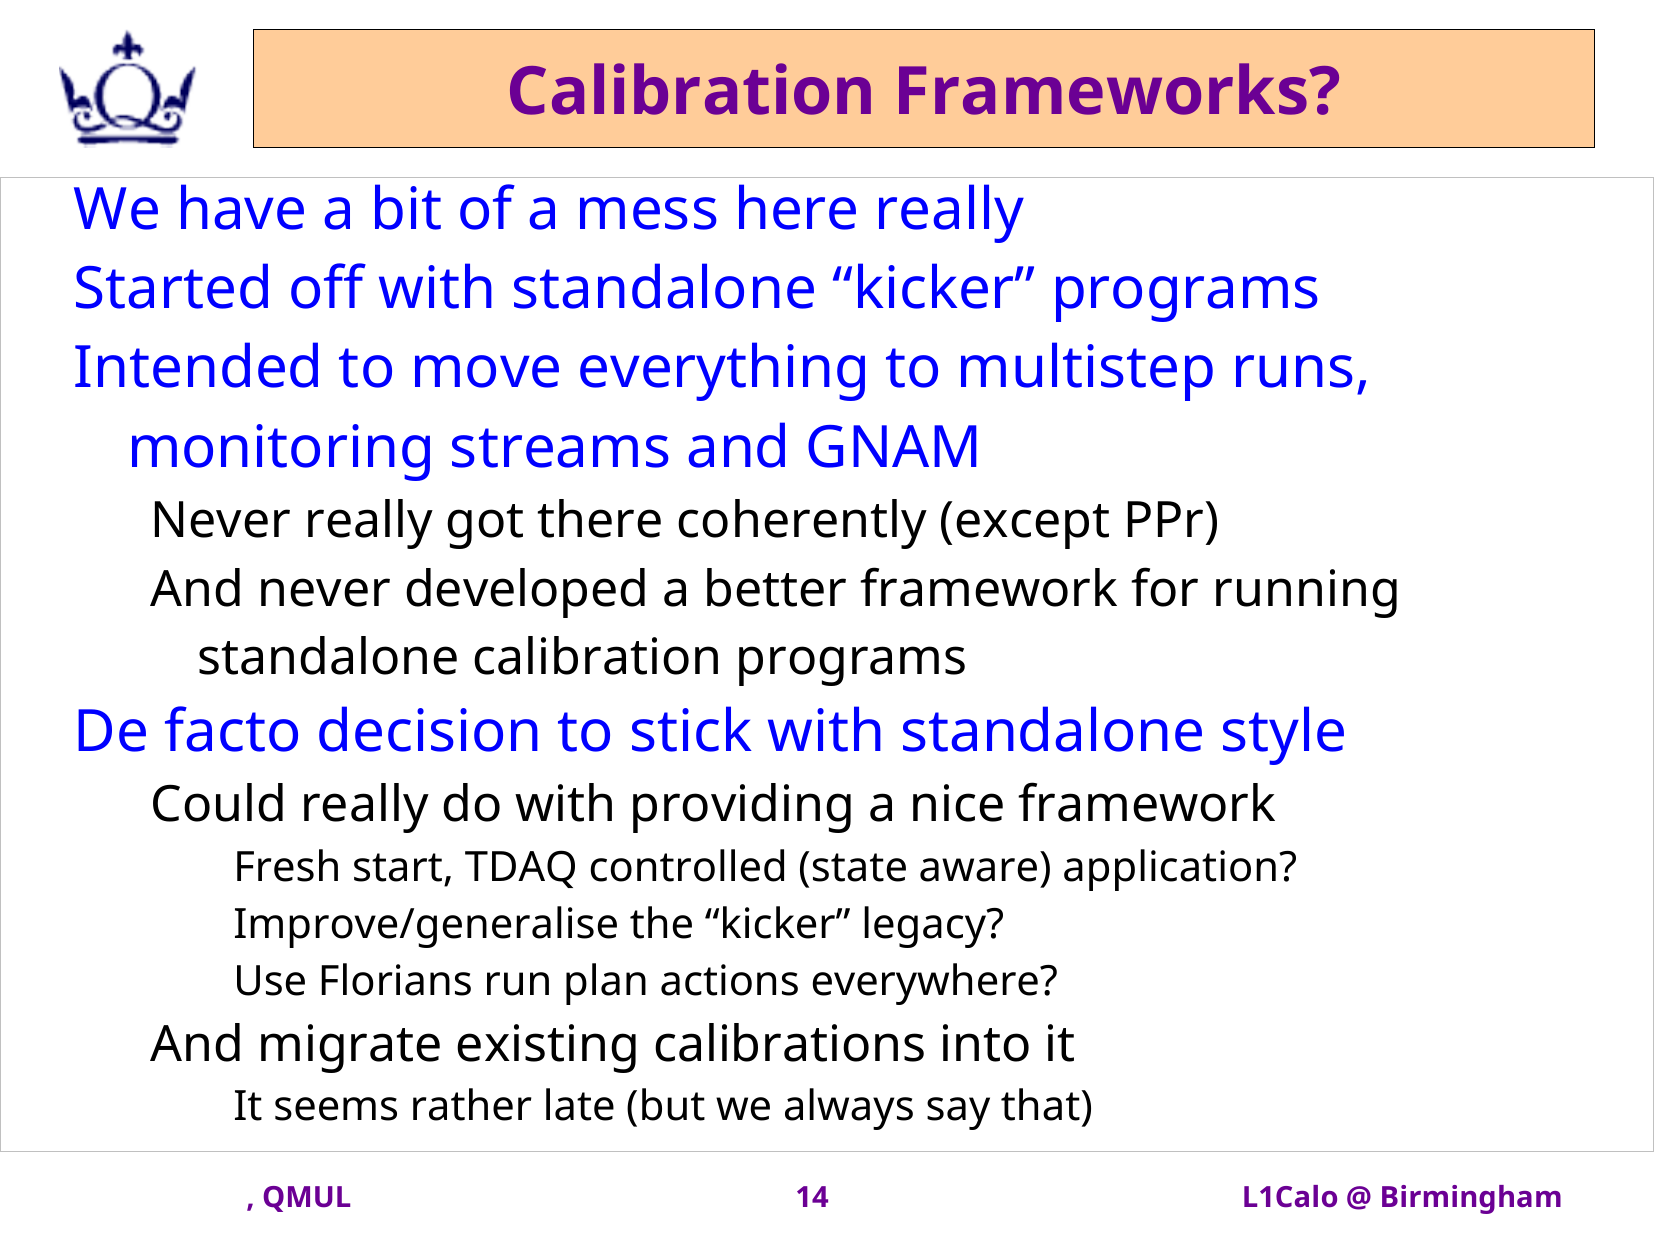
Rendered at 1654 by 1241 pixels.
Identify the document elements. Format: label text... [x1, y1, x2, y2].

list We have a bit of a mess here really Started off with standalone “kicker” programs Intended to move everything to multistep runs, monitoring streams and GNAM Never really got there coherently (except PPr) And never developed a better framework for running standalone calibration programs De facto decision to stick with standalone style Could really do with providing a nice framework Fresh start, TDAQ controlled (state aware) application? Improve/generalise the “kicker” legacy? Use Florians run plan actions everywhere? And migrate existing calibrations into it It seems rather late (but we always say that) [56, 167, 1600, 1155]
title Calibration Frameworks? [253, 29, 1595, 148]
picture [59, 29, 200, 148]
